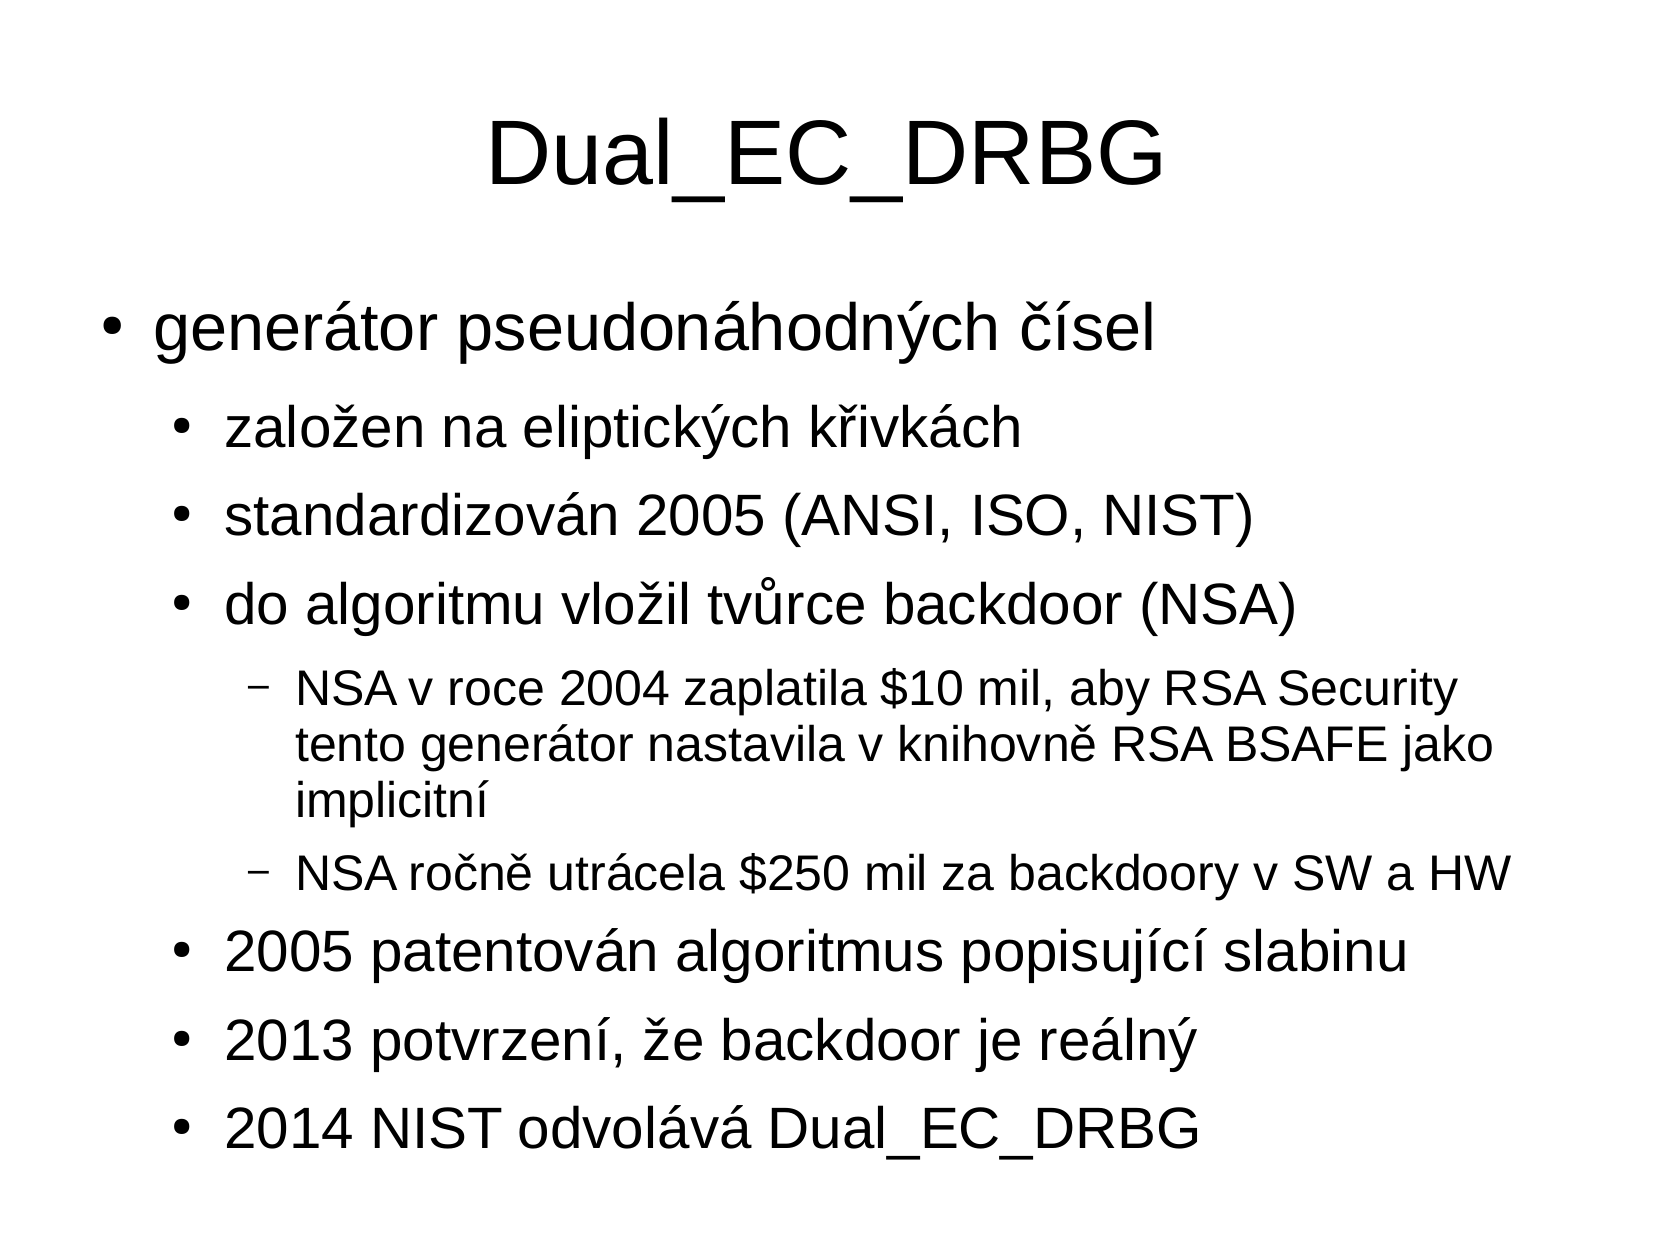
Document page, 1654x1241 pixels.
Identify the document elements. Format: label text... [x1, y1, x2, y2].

title Dual_EC_DRBG [82, 49, 1571, 257]
list generátor pseudonáhodných čísel založen na eliptických křivkách standardizován 2005 (ANSI, ISO, NIST) do algoritmu vložil tvůrce backdoor (NSA) NSA v roce 2004 zaplatila $10 mil, aby RSA Security tento generátor nastavila v knihovně RSA BSAFE jako implicitní NSA ročně utrácela $250 mil za backdoory v SW a HW 2005 patentován algoritmus popisující slabinu 2013 potvrzení, že backdoor je reálný 2014 NIST odvolává Dual_EC_DRBG [82, 290, 1571, 1162]
